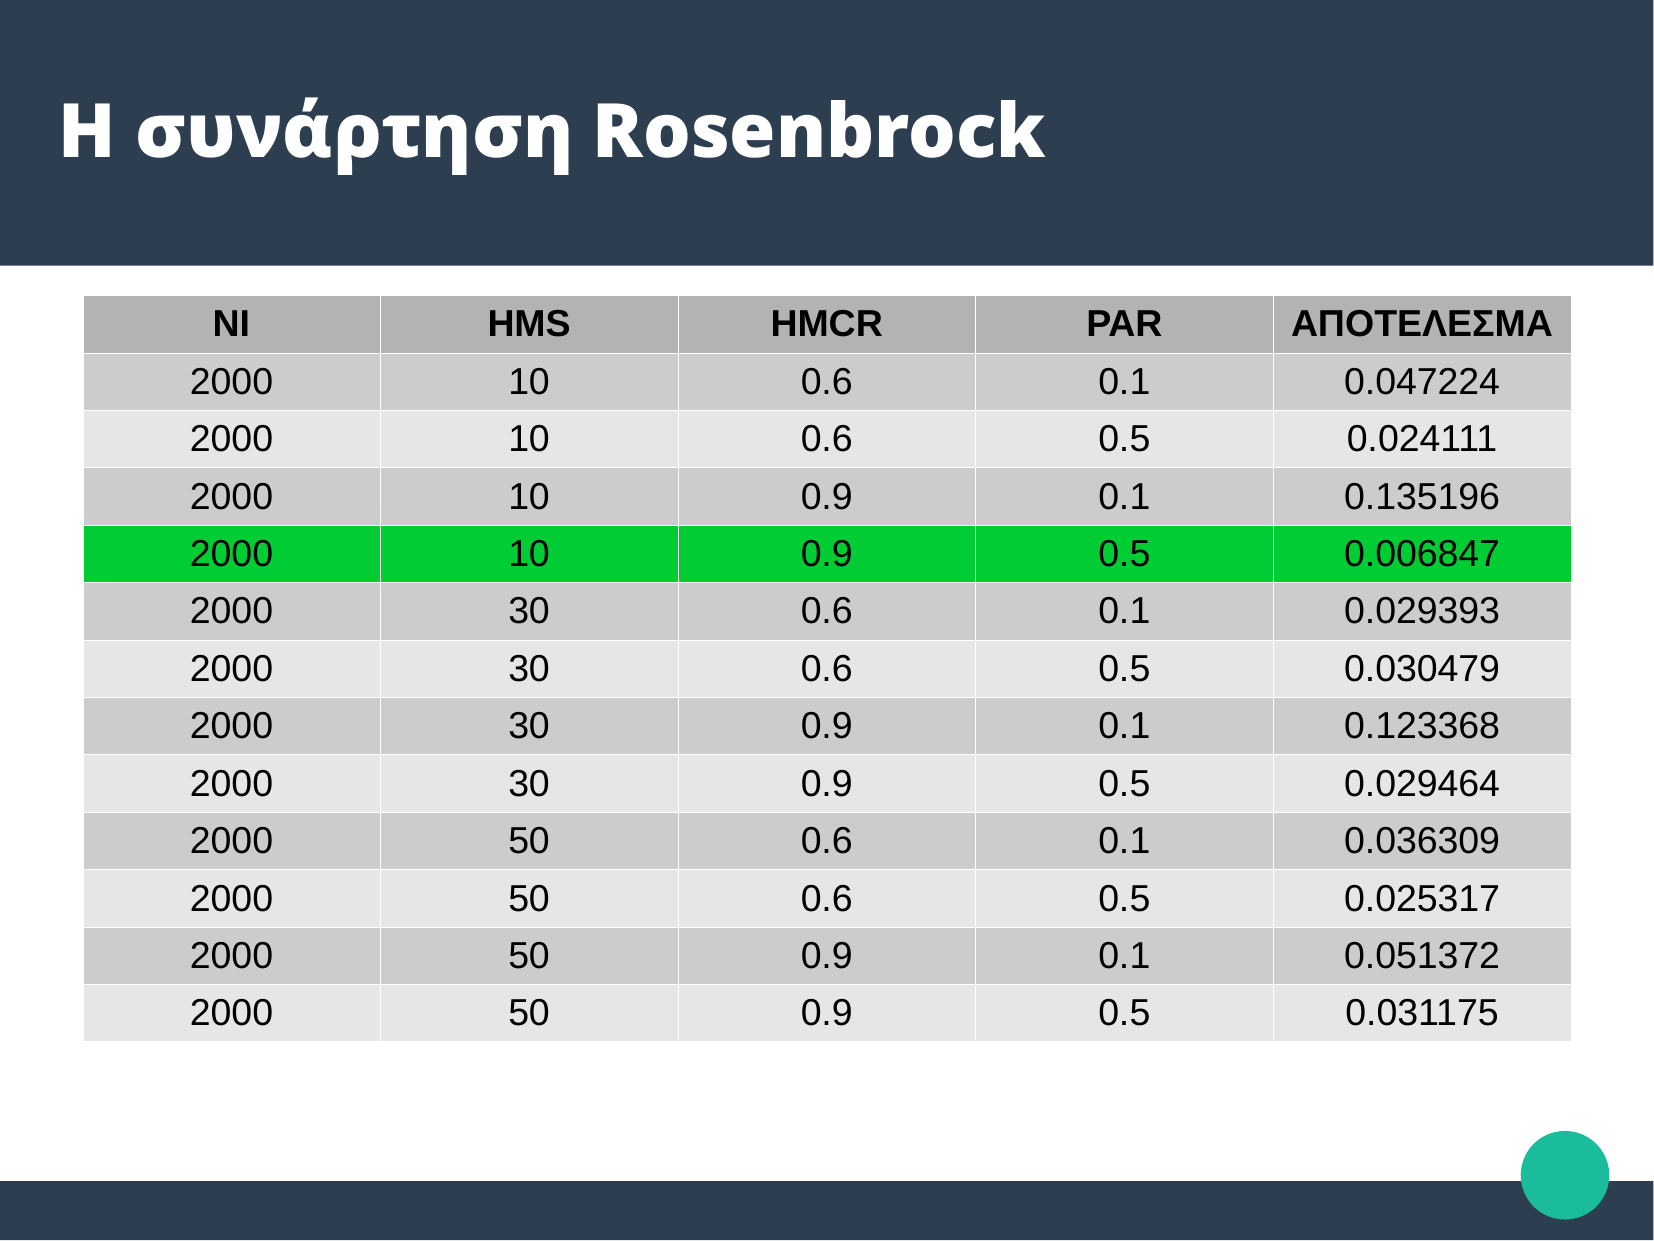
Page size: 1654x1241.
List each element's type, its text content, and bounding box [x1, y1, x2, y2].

table_cell 0.025317 [1274, 870, 1571, 927]
table_cell 0.031175 [1274, 985, 1571, 1041]
table_cell 0.6 [679, 813, 975, 869]
table_cell 0.9 [679, 985, 975, 1041]
table_header ΑΠΟΤΕΛΕΣΜΑ [1274, 296, 1571, 353]
table_cell 0.6 [679, 641, 975, 697]
table_cell 10 [381, 526, 678, 582]
table_cell 0.1 [976, 928, 1273, 984]
table_cell 30 [381, 698, 678, 754]
table_cell 0.6 [679, 870, 975, 927]
table_cell 50 [381, 985, 678, 1041]
table_cell 50 [381, 870, 678, 927]
table_cell 0.9 [679, 526, 975, 582]
table_header PAR [976, 296, 1273, 353]
table_header HMCR [679, 296, 975, 353]
table_cell 10 [381, 354, 678, 410]
title Η συνάρτηση Rosenbrock [59, 49, 1595, 207]
table_cell 50 [381, 928, 678, 984]
table_cell 2000 [84, 985, 380, 1041]
table_cell 0.6 [679, 354, 975, 410]
table_cell 0.6 [679, 583, 975, 640]
table_cell 2000 [84, 813, 380, 869]
table_cell 2000 [84, 641, 380, 697]
table_cell 0.029464 [1274, 755, 1571, 812]
table_cell 0.030479 [1274, 641, 1571, 697]
table_cell 0.5 [976, 755, 1273, 812]
table_header NI [84, 296, 380, 353]
table_header HMS [381, 296, 678, 353]
table_cell 0.135196 [1274, 468, 1571, 525]
table_cell 0.5 [976, 526, 1273, 582]
table_cell 0.1 [976, 813, 1273, 869]
table_cell 10 [381, 411, 678, 467]
table_cell 2000 [84, 354, 380, 410]
table_cell 0.5 [976, 641, 1273, 697]
table_cell 10 [381, 468, 678, 525]
table_cell 2000 [84, 526, 380, 582]
table_cell 0.047224 [1274, 354, 1571, 410]
table_cell 0.1 [976, 354, 1273, 410]
table_cell 0.5 [976, 870, 1273, 927]
table_cell 0.029393 [1274, 583, 1571, 640]
table_cell 2000 [84, 698, 380, 754]
table_cell 0.1 [976, 583, 1273, 640]
table_cell 2000 [84, 755, 380, 812]
table_cell 0.5 [976, 411, 1273, 467]
table_cell 2000 [84, 583, 380, 640]
table_cell 0.5 [976, 985, 1273, 1041]
table_cell 0.9 [679, 928, 975, 984]
table_cell 0.036309 [1274, 813, 1571, 869]
table_cell 30 [381, 583, 678, 640]
table_cell 0.6 [679, 411, 975, 467]
table_cell 0.1 [976, 698, 1273, 754]
table_cell 0.051372 [1274, 928, 1571, 984]
table_cell 2000 [84, 411, 380, 467]
table_cell 0.1 [976, 468, 1273, 525]
table_cell 0.123368 [1274, 698, 1571, 754]
table_cell 30 [381, 755, 678, 812]
table_cell 50 [381, 813, 678, 869]
table_cell 0.024111 [1274, 411, 1571, 467]
table_cell 2000 [84, 468, 380, 525]
table_cell 30 [381, 641, 678, 697]
table_cell 0.9 [679, 755, 975, 812]
table_cell 2000 [84, 870, 380, 927]
table_cell 0.9 [679, 468, 975, 525]
table_cell 0.9 [679, 698, 975, 754]
table_cell 0.006847 [1274, 526, 1571, 582]
table_cell 2000 [84, 928, 380, 984]
